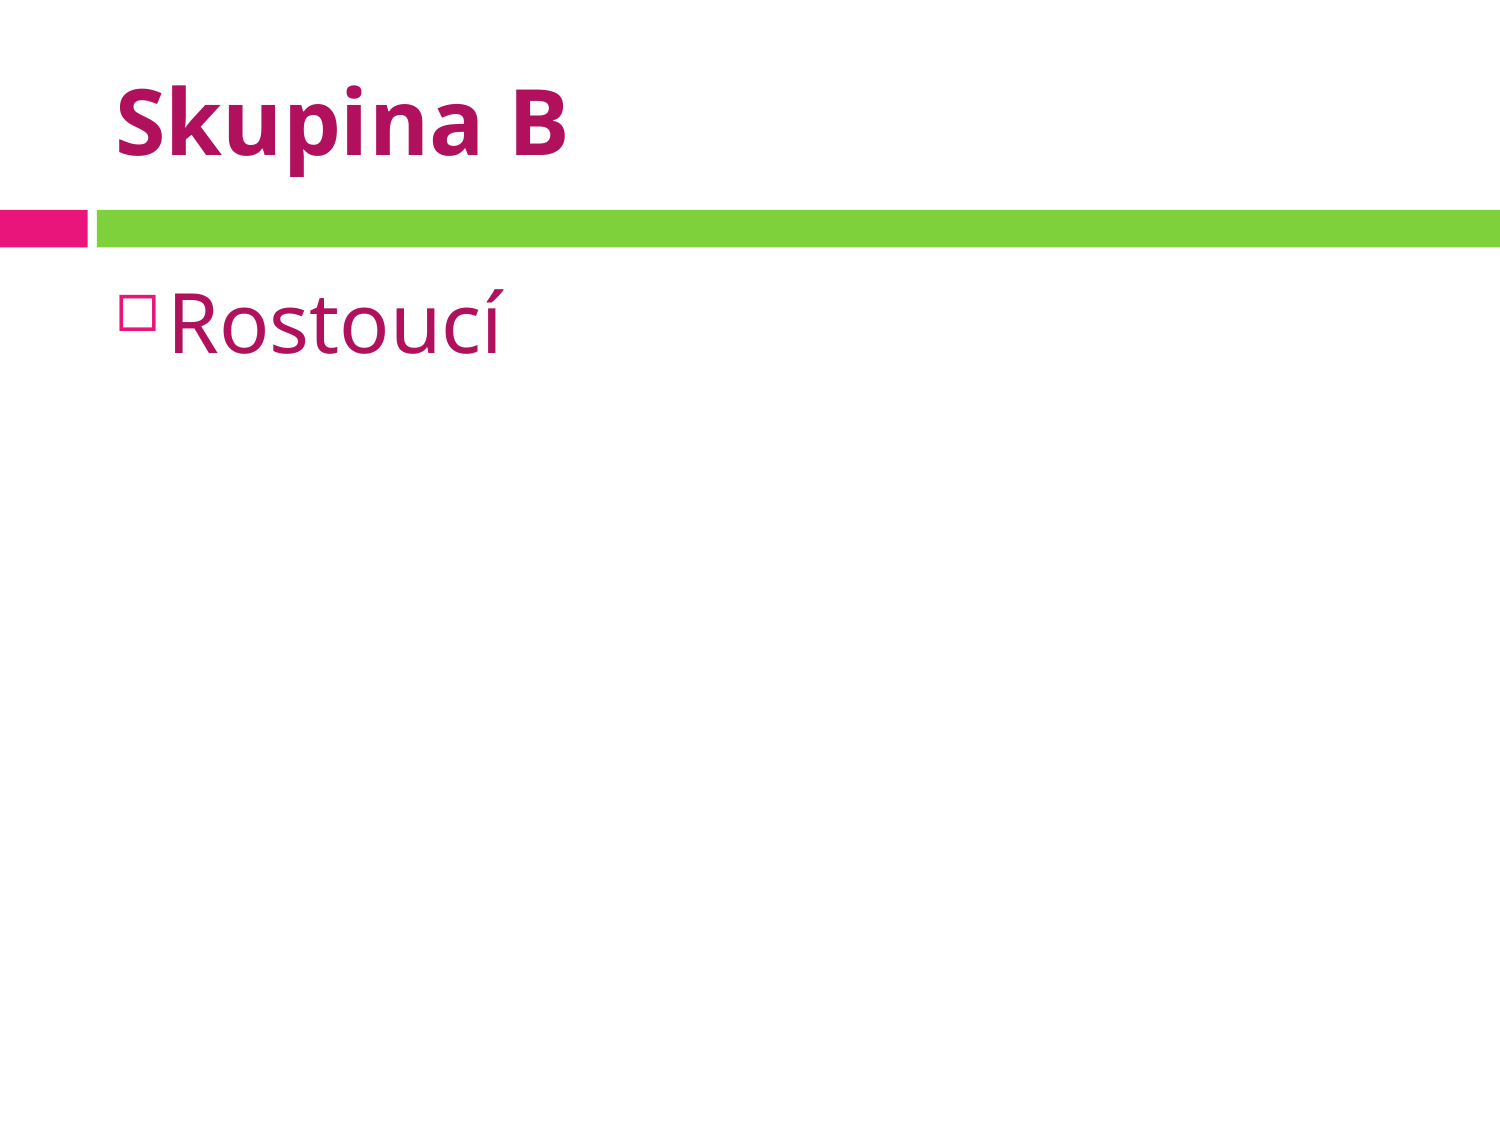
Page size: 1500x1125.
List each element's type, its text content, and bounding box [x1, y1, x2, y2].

title Skupina B [100, 37, 1438, 201]
list Rostoucí [100, 262, 1438, 1001]
